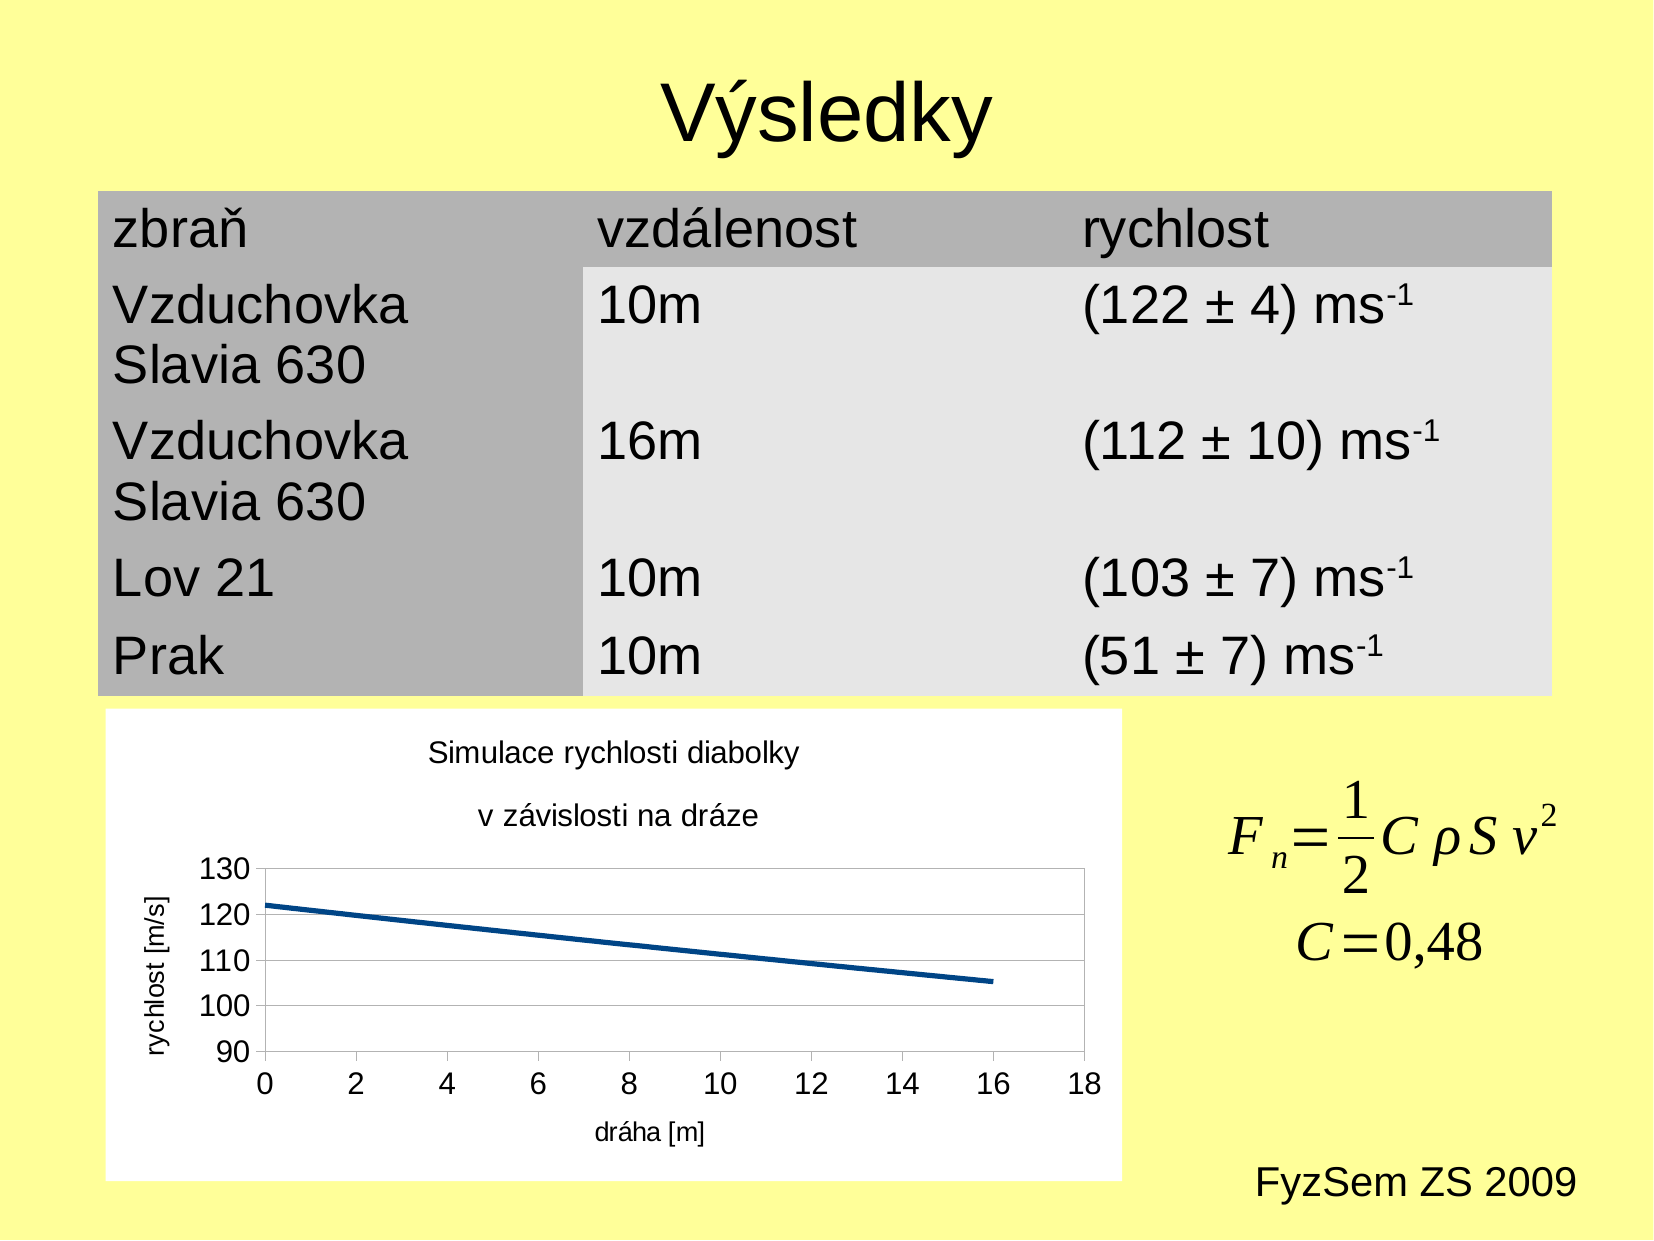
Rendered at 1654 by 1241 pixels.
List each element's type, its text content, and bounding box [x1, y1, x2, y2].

table_cell Vzduchovka Slavia 630 [98, 267, 583, 403]
table_cell (122 ± 4) ms-1 [1067, 267, 1552, 403]
table_header zbraň [98, 191, 583, 267]
table_cell 10m [583, 618, 1067, 696]
text_box Výsledky [354, 59, 1300, 167]
table_cell Vzduchovka Slavia 630 [98, 403, 583, 540]
table_cell 10m [583, 540, 1067, 618]
table_cell Prak [98, 618, 583, 696]
table_header vzdálenost [583, 191, 1067, 267]
text_box FyzSem ZS 2009 [1240, 1151, 1625, 1214]
table_header rychlost [1067, 191, 1552, 267]
table_cell (103 ± 7) ms-1 [1067, 540, 1552, 618]
table_cell 16m [583, 403, 1067, 540]
chart [1210, 769, 1570, 975]
table_cell (51 ± 7) ms-1 [1067, 618, 1552, 696]
table_cell (112 ± 10) ms-1 [1067, 403, 1552, 540]
table_cell Lov 21 [98, 540, 583, 618]
chart [105, 708, 1123, 1182]
table_cell 10m [583, 267, 1067, 403]
